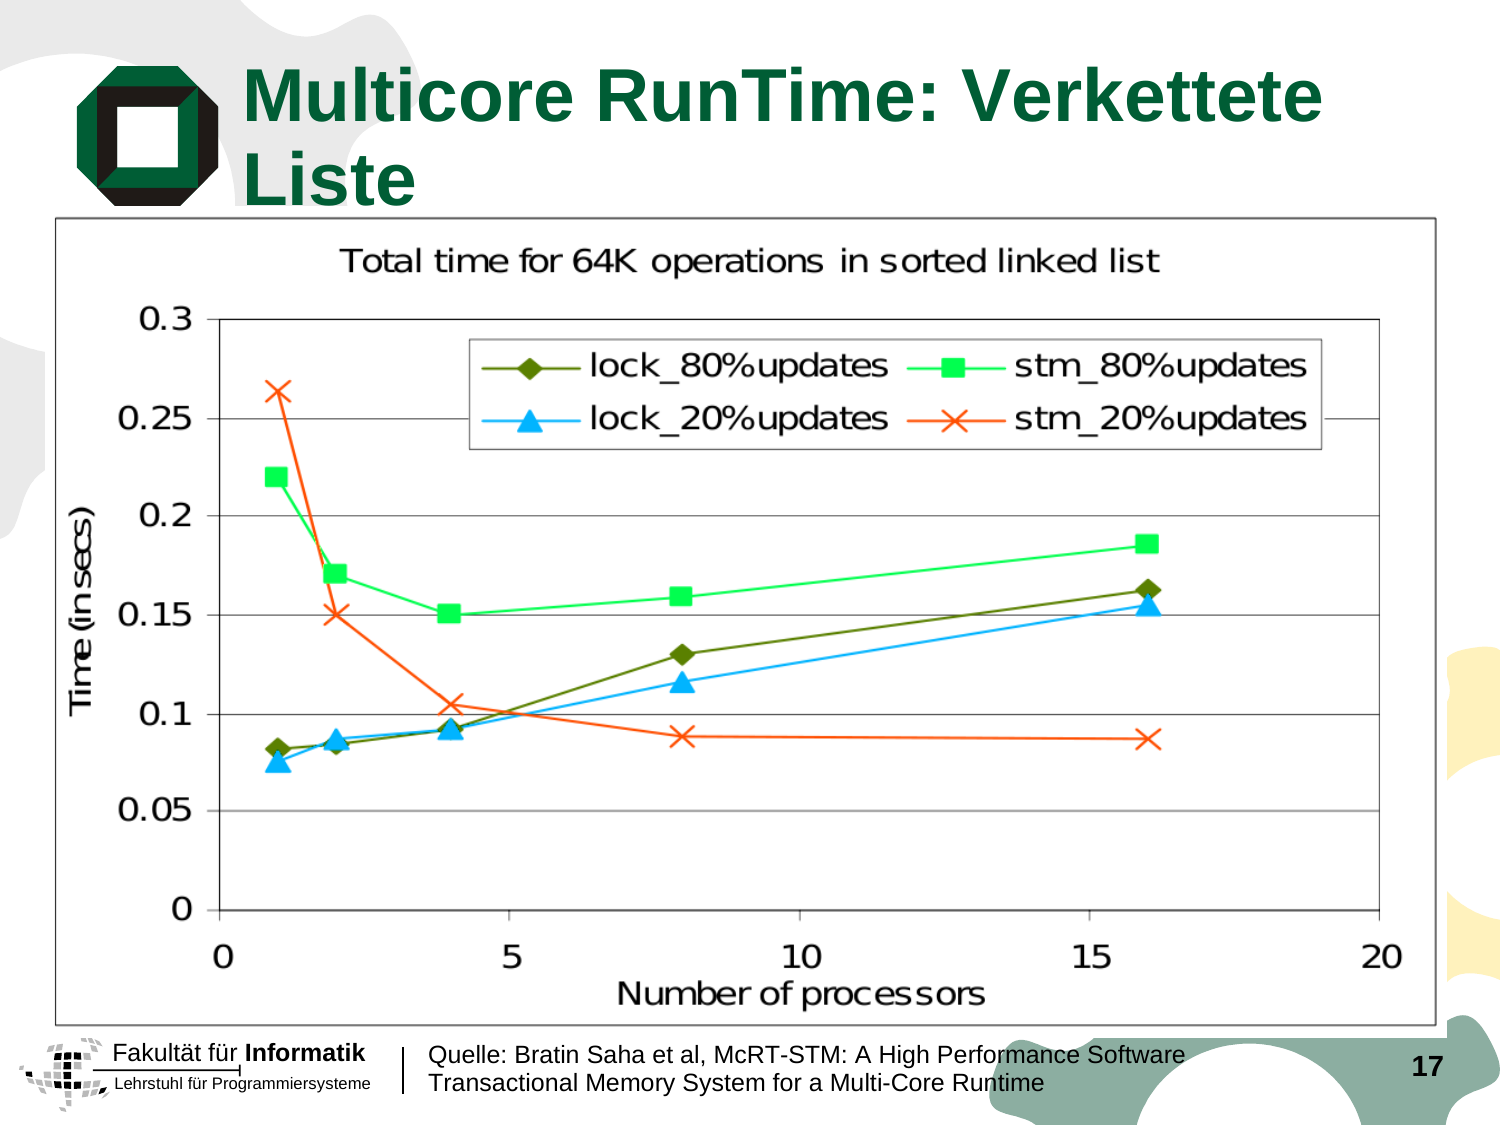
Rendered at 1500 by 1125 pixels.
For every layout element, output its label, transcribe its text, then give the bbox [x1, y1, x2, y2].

title Multicore RunTime: Verkettete Liste [242, 19, 1425, 206]
picture [45, 206, 1447, 1038]
text_box Quelle: Bratin Saha et al, McRT-STM: A High Performance Software Transactional Memory System for a Multi-Core Runtime [413, 1033, 1270, 1125]
